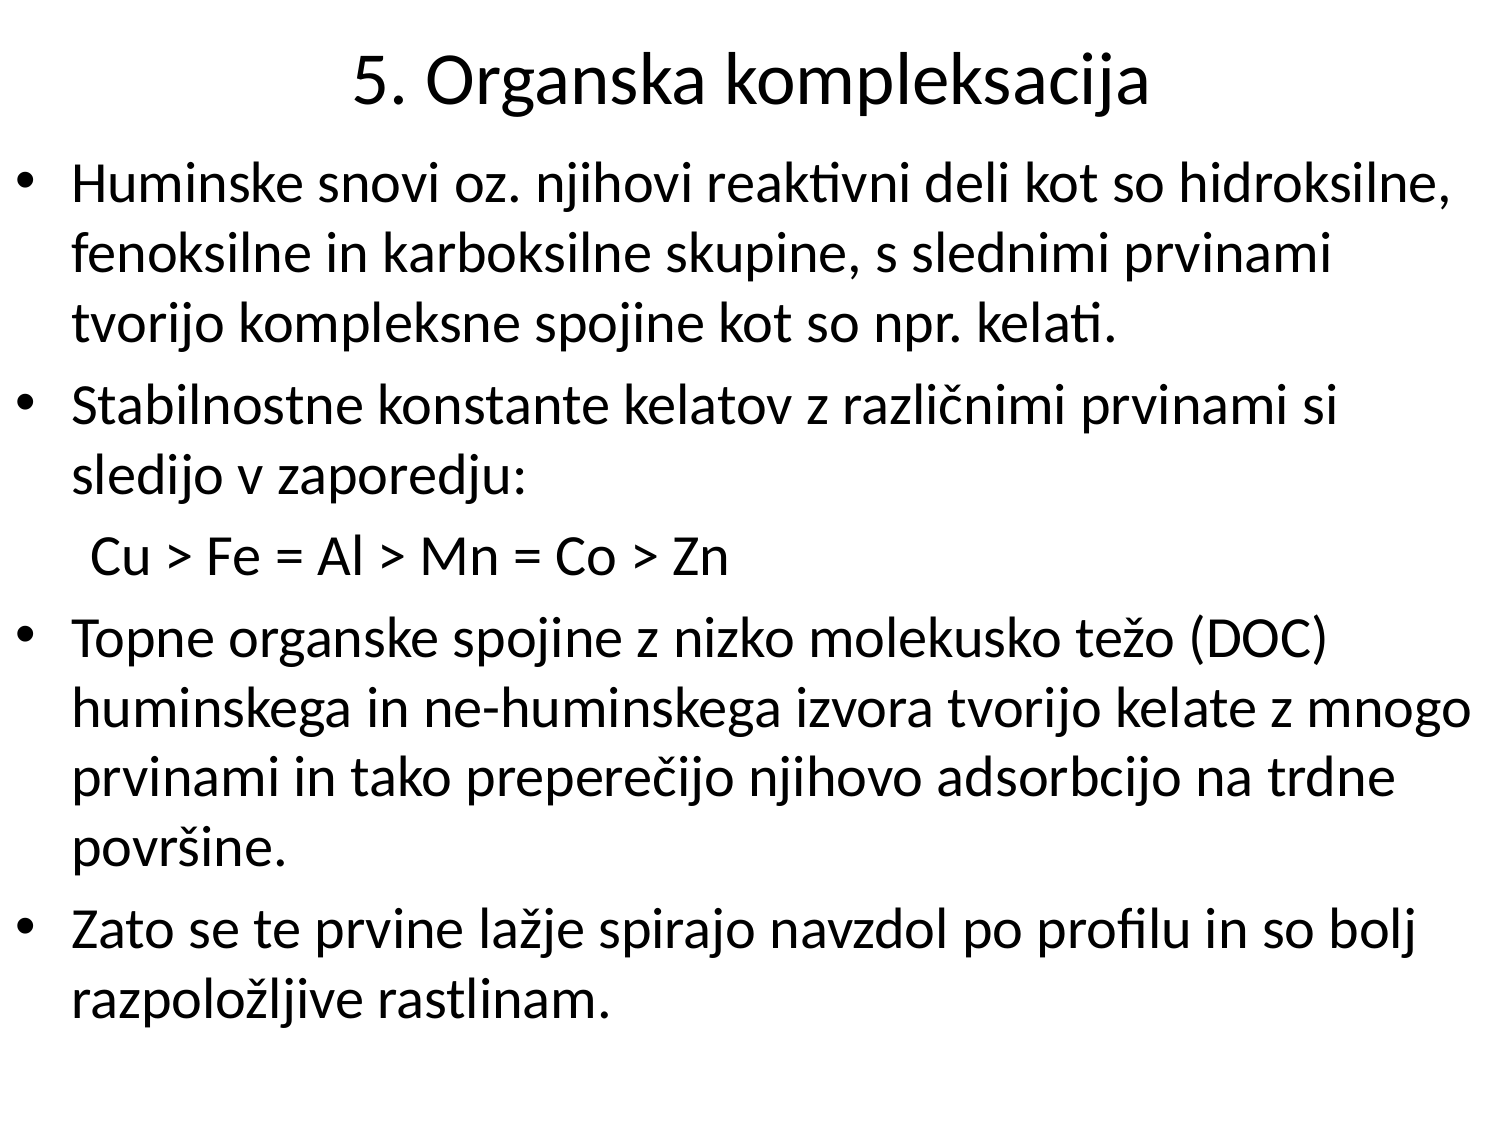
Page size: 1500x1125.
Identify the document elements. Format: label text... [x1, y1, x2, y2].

title 5. Organska kompleksacija [76, 0, 1427, 137]
list Huminske snovi oz. njihovi reaktivni deli kot so hidroksilne, fenoksilne in karboksilne skupine, s slednimi prvinami tvorijo kompleksne spojine kot so npr. kelati. Stabilnostne konstante kelatov z različnimi prvinami si sledijo v zaporedju: Cu > Fe = Al > Mn = Co > Zn Topne organske spojine z nizko molekusko težo (DOC) huminskega in ne-huminskega izvora tvorijo kelate z mnogo prvinami in tako preperečijo njihovo adsorbcijo na trdne površine. Zato se te prvine lažje spirajo navzdol po profilu in so bolj razpoložljive rastlinam. [0, 137, 1500, 1125]
